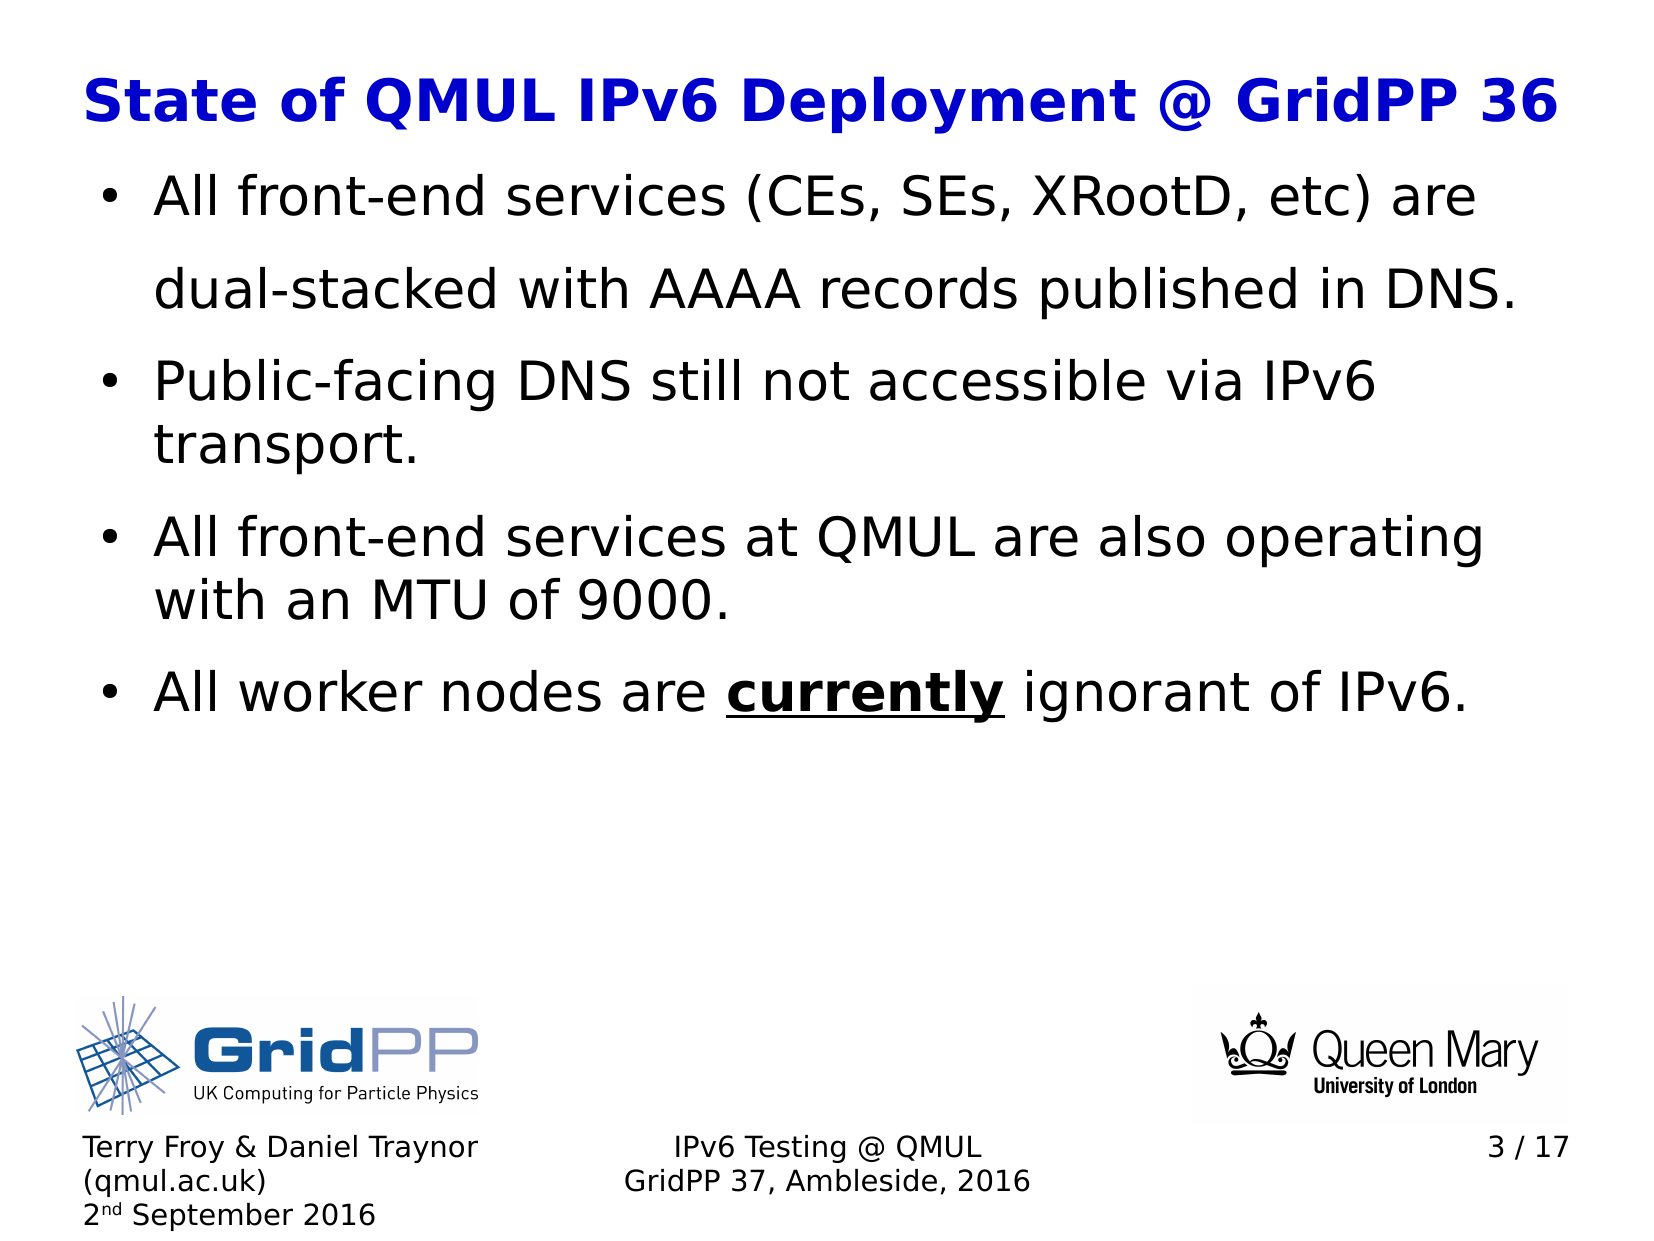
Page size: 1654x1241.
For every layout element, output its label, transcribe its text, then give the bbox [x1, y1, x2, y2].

title State of QMUL IPv6 Deployment @ GridPP 36 [82, 49, 1571, 154]
list All front-end services (CEs, SEs, XRootD, etc) are dual-stacked with AAAA records published in DNS. Public-facing DNS still not accessible via IPv6 transport. All front-end services at QMUL are also operating with an MTU of 9000. All worker nodes are currently ignorant of IPv6. [82, 165, 1571, 957]
